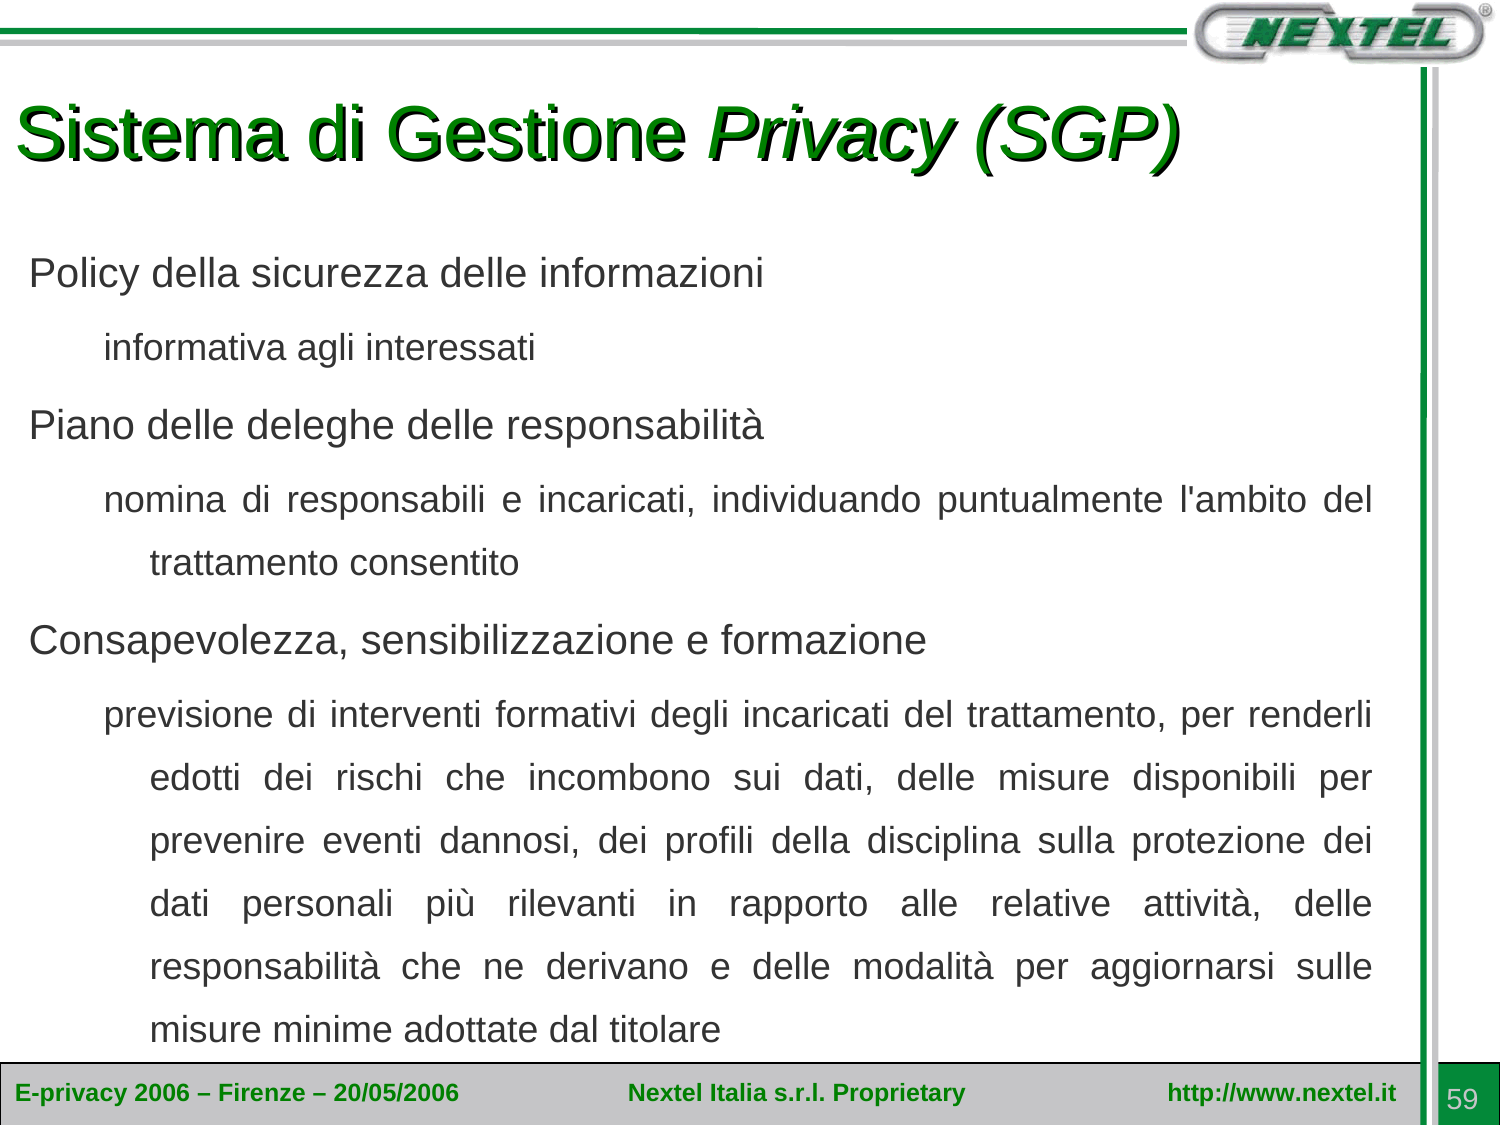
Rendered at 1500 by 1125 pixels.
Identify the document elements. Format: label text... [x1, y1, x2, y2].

title Sistema di Gestione Privacy (SGP) [0, 28, 1270, 237]
picture [1187, 0, 1500, 67]
list Policy della sicurezza delle informazioni informativa agli interessati Piano delle deleghe delle responsabilità nomina di responsabili e incaricati, individuando puntualmente l'ambito del trattamento consentito Consapevolezza, sensibilizzazione e formazione previsione di interventi formativi degli incaricati del trattamento, per renderli edotti dei rischi che incombono sui dati, delle misure disponibili per prevenire eventi dannosi, dei profili della disciplina sulla protezione dei dati personali più rilevanti in rapporto alle relative attività, delle responsabilità che ne derivano e delle modalità per aggiornarsi sulle misure minime adottate dal titolare [13, 218, 1388, 1038]
